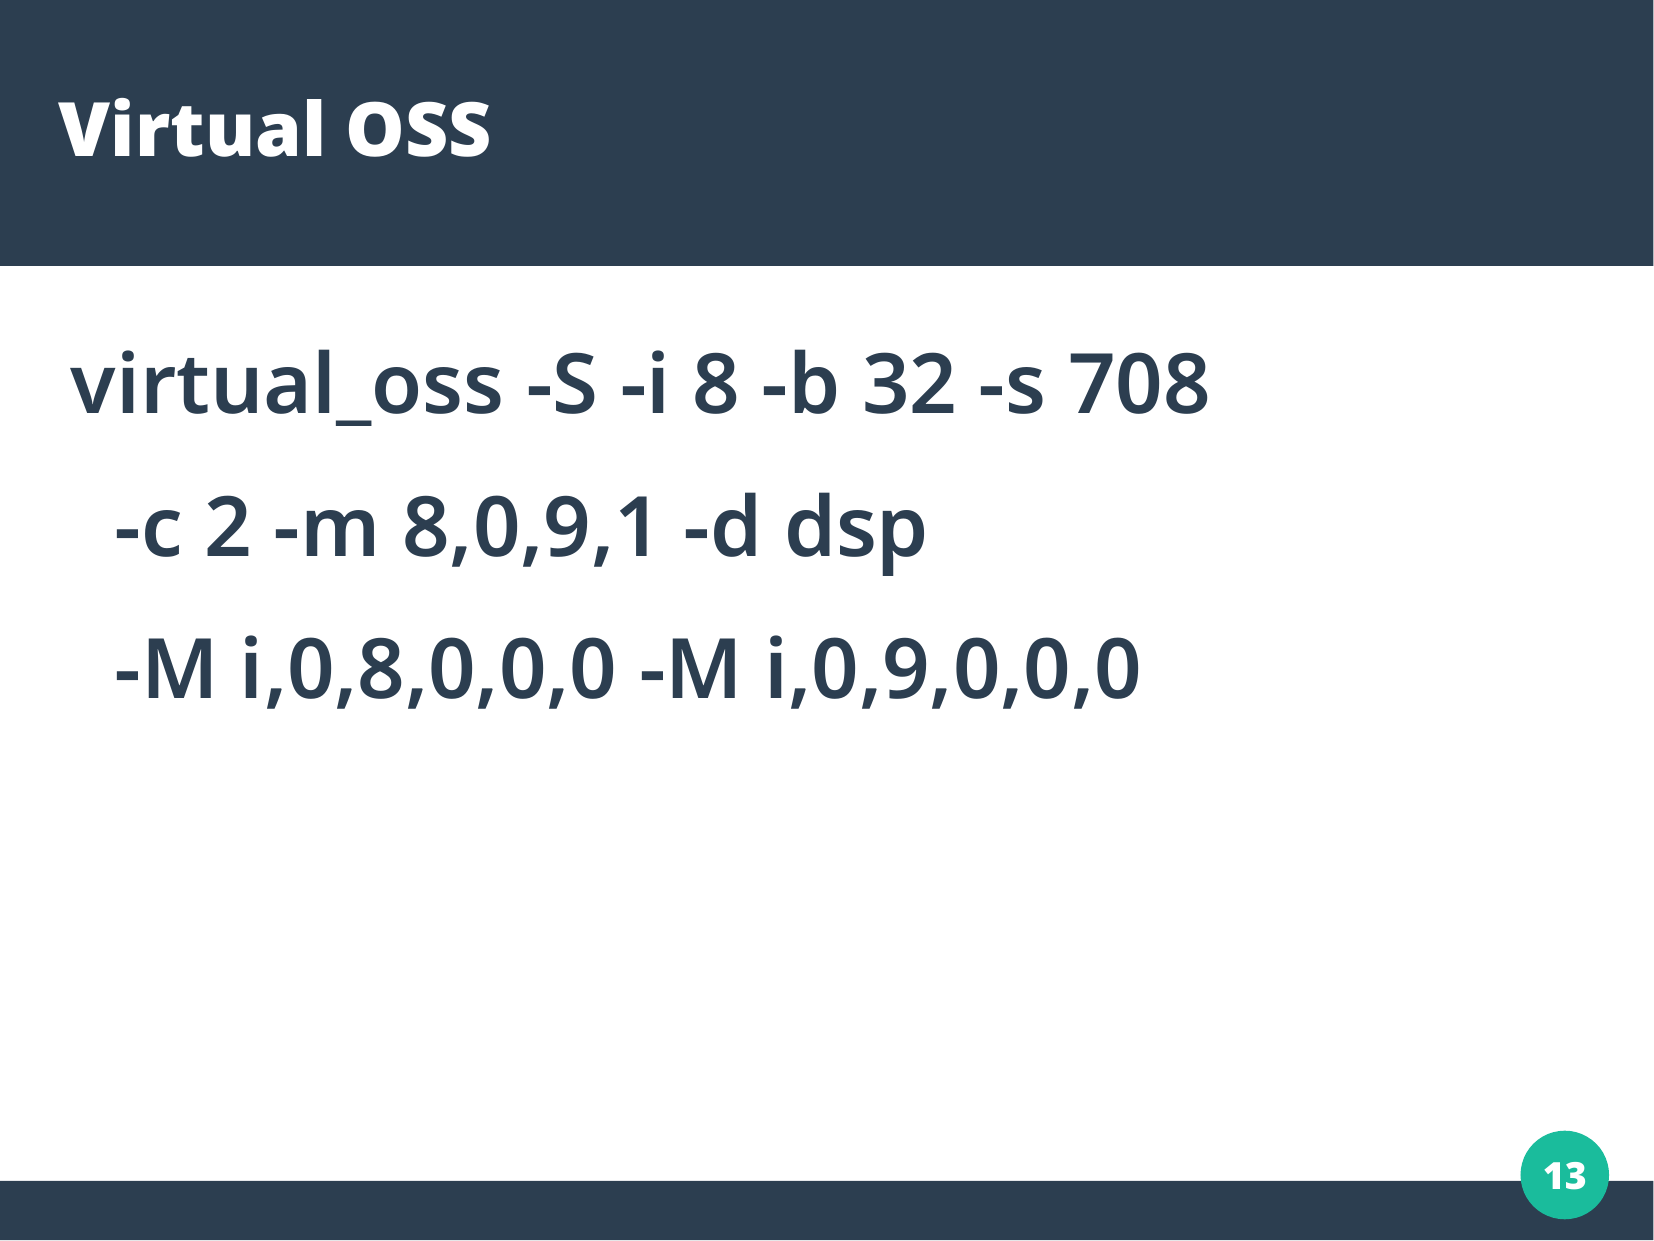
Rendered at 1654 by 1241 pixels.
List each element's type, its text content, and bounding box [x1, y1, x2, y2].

list virtual_oss -S -i 8 -b 32 -s 708 -c 2 -m 8,0,9,1 -d dsp -M i,0,8,0,0,0 -M i,0,9,0,0,0 [0, 324, 1651, 1152]
title Virtual OSS [58, 49, 1595, 207]
